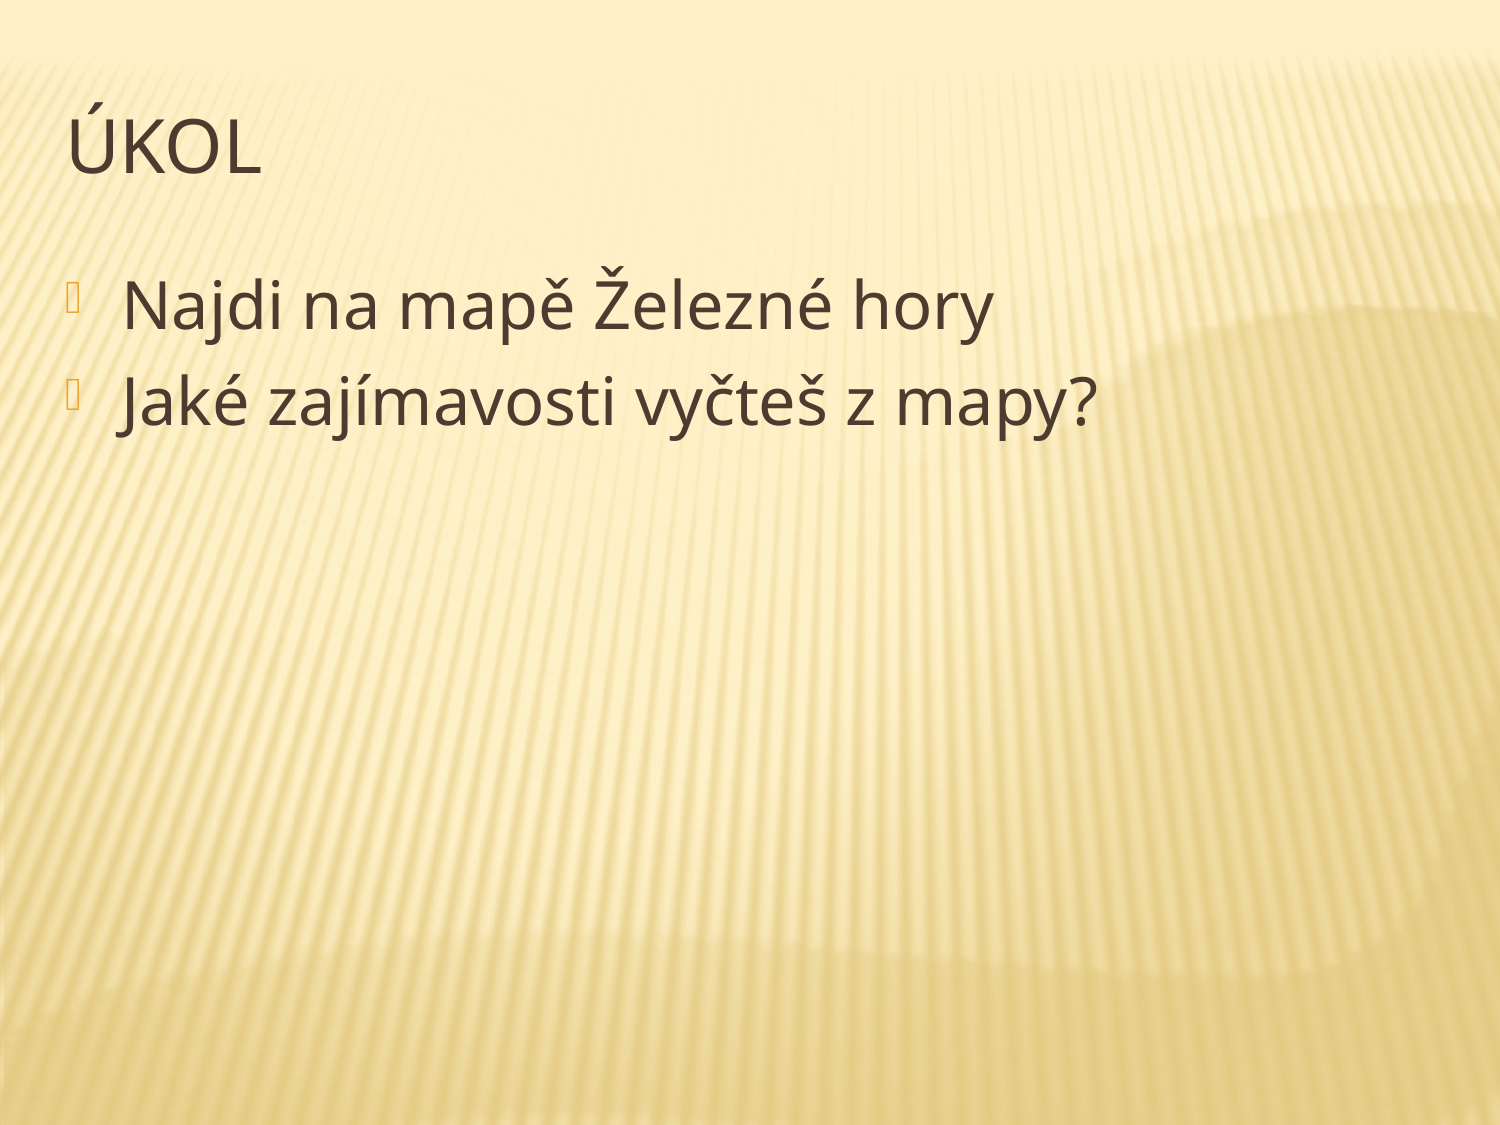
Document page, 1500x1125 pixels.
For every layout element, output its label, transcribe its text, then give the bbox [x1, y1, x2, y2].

list Najdi na mapě Železné hory Jaké zajímavosti vyčteš z mapy? [50, 254, 1476, 998]
title Úkol [50, 75, 1476, 213]
